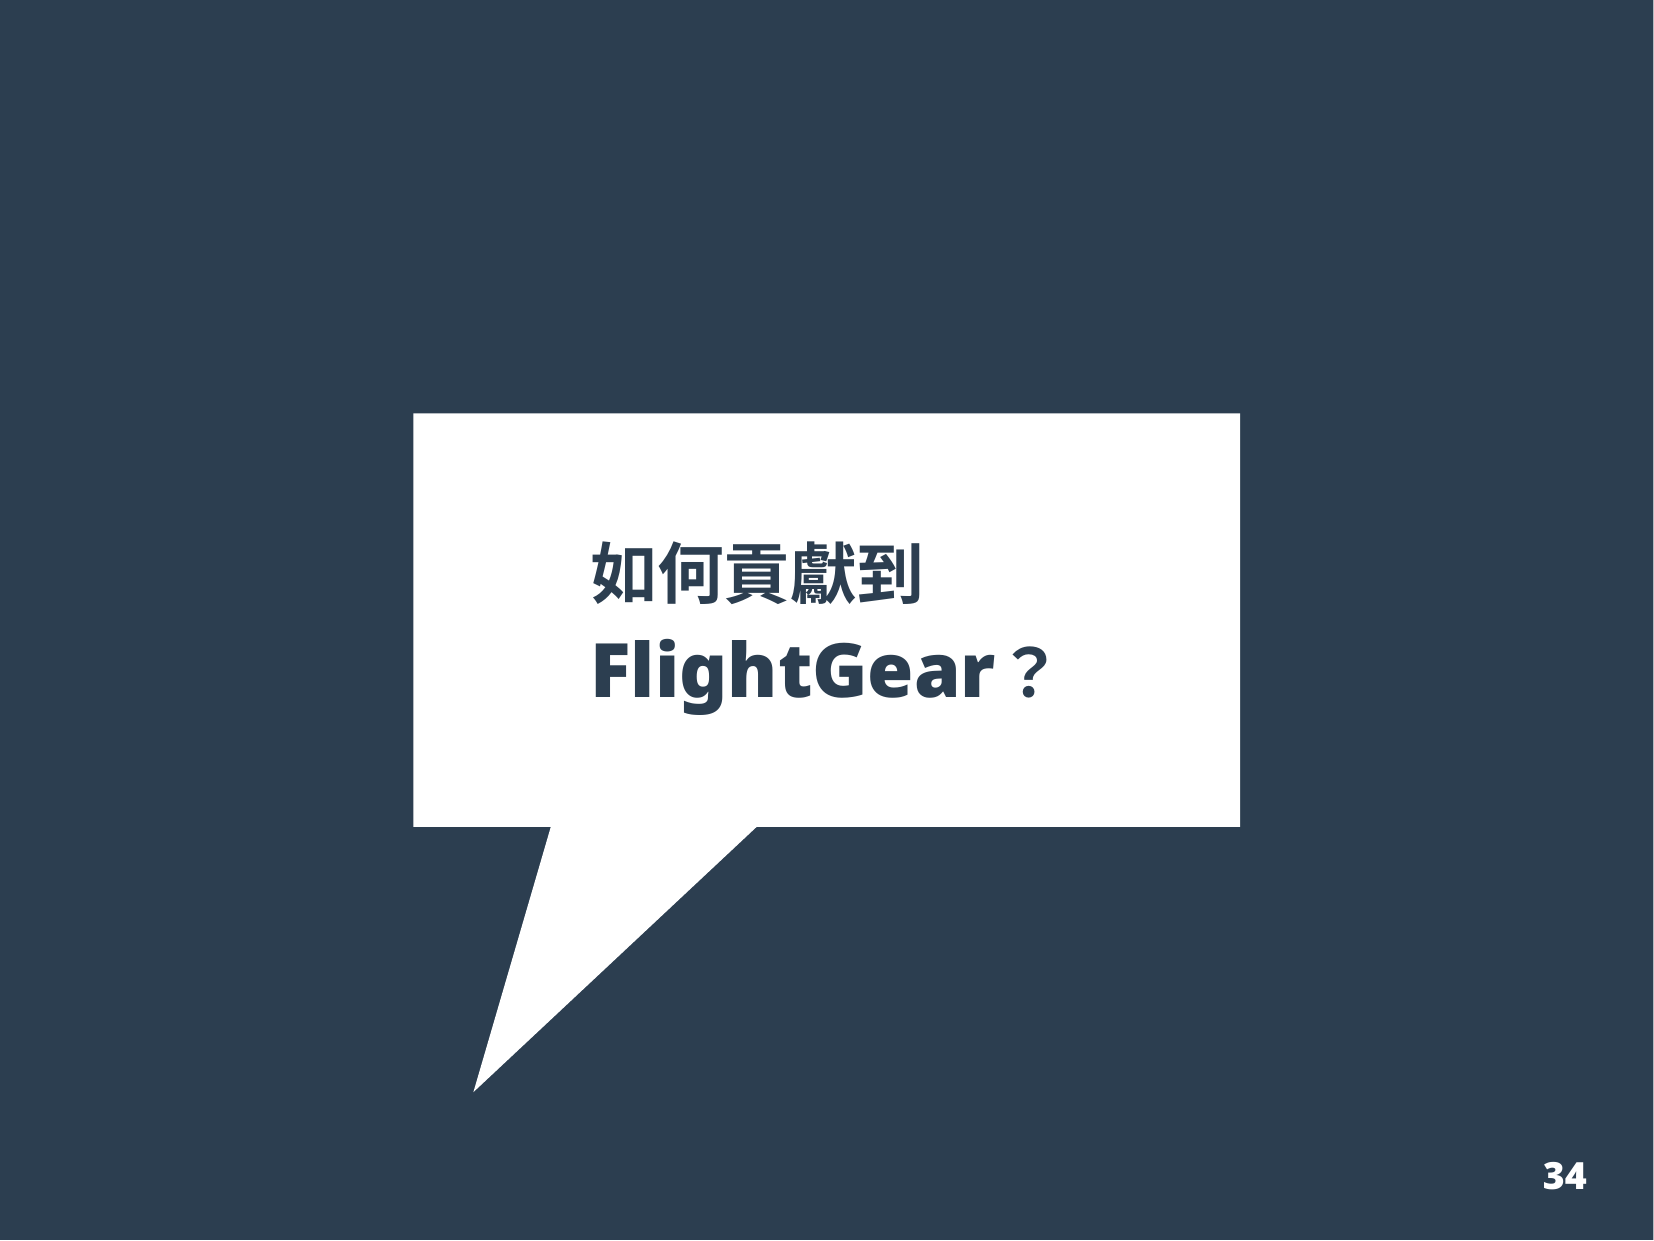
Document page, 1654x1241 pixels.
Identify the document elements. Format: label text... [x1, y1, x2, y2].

title 如何貢獻到FlightGear？ [442, 442, 1211, 798]
